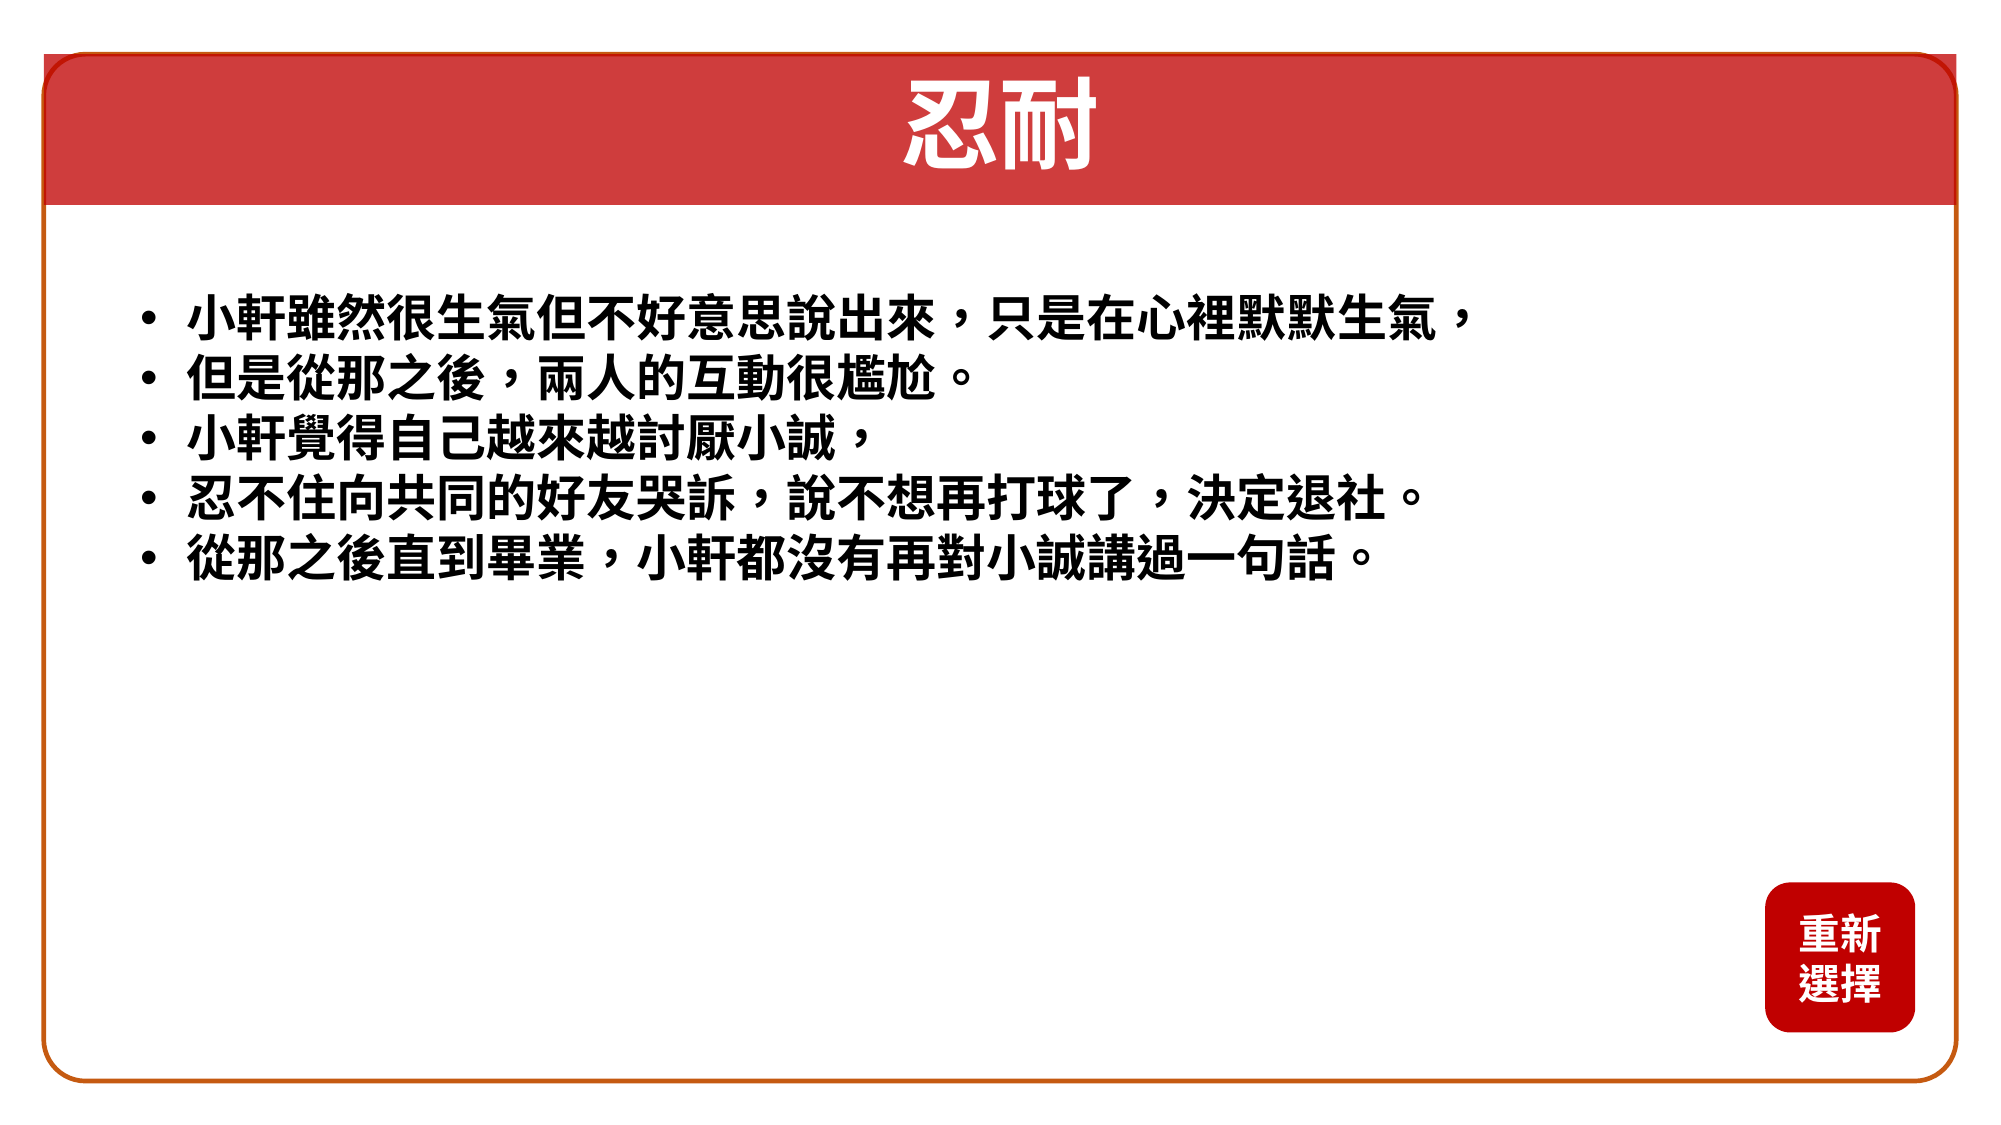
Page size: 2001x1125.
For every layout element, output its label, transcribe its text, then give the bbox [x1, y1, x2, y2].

text_box 忍耐 [43, 54, 1957, 205]
text_box 重新選擇 [1765, 882, 1916, 1033]
text_box 小軒雖然很生氣但不好意思說出來，只是在心裡默默生氣， 但是從那之後，兩人的互動很尷尬。 小軒覺得自己越來越討厭小誠， 忍不住向共同的好友哭訴，說不想再打球了，決定退社。 從那之後直到畢業，小軒都沒有再對小誠講過一句話。 [125, 279, 1902, 595]
